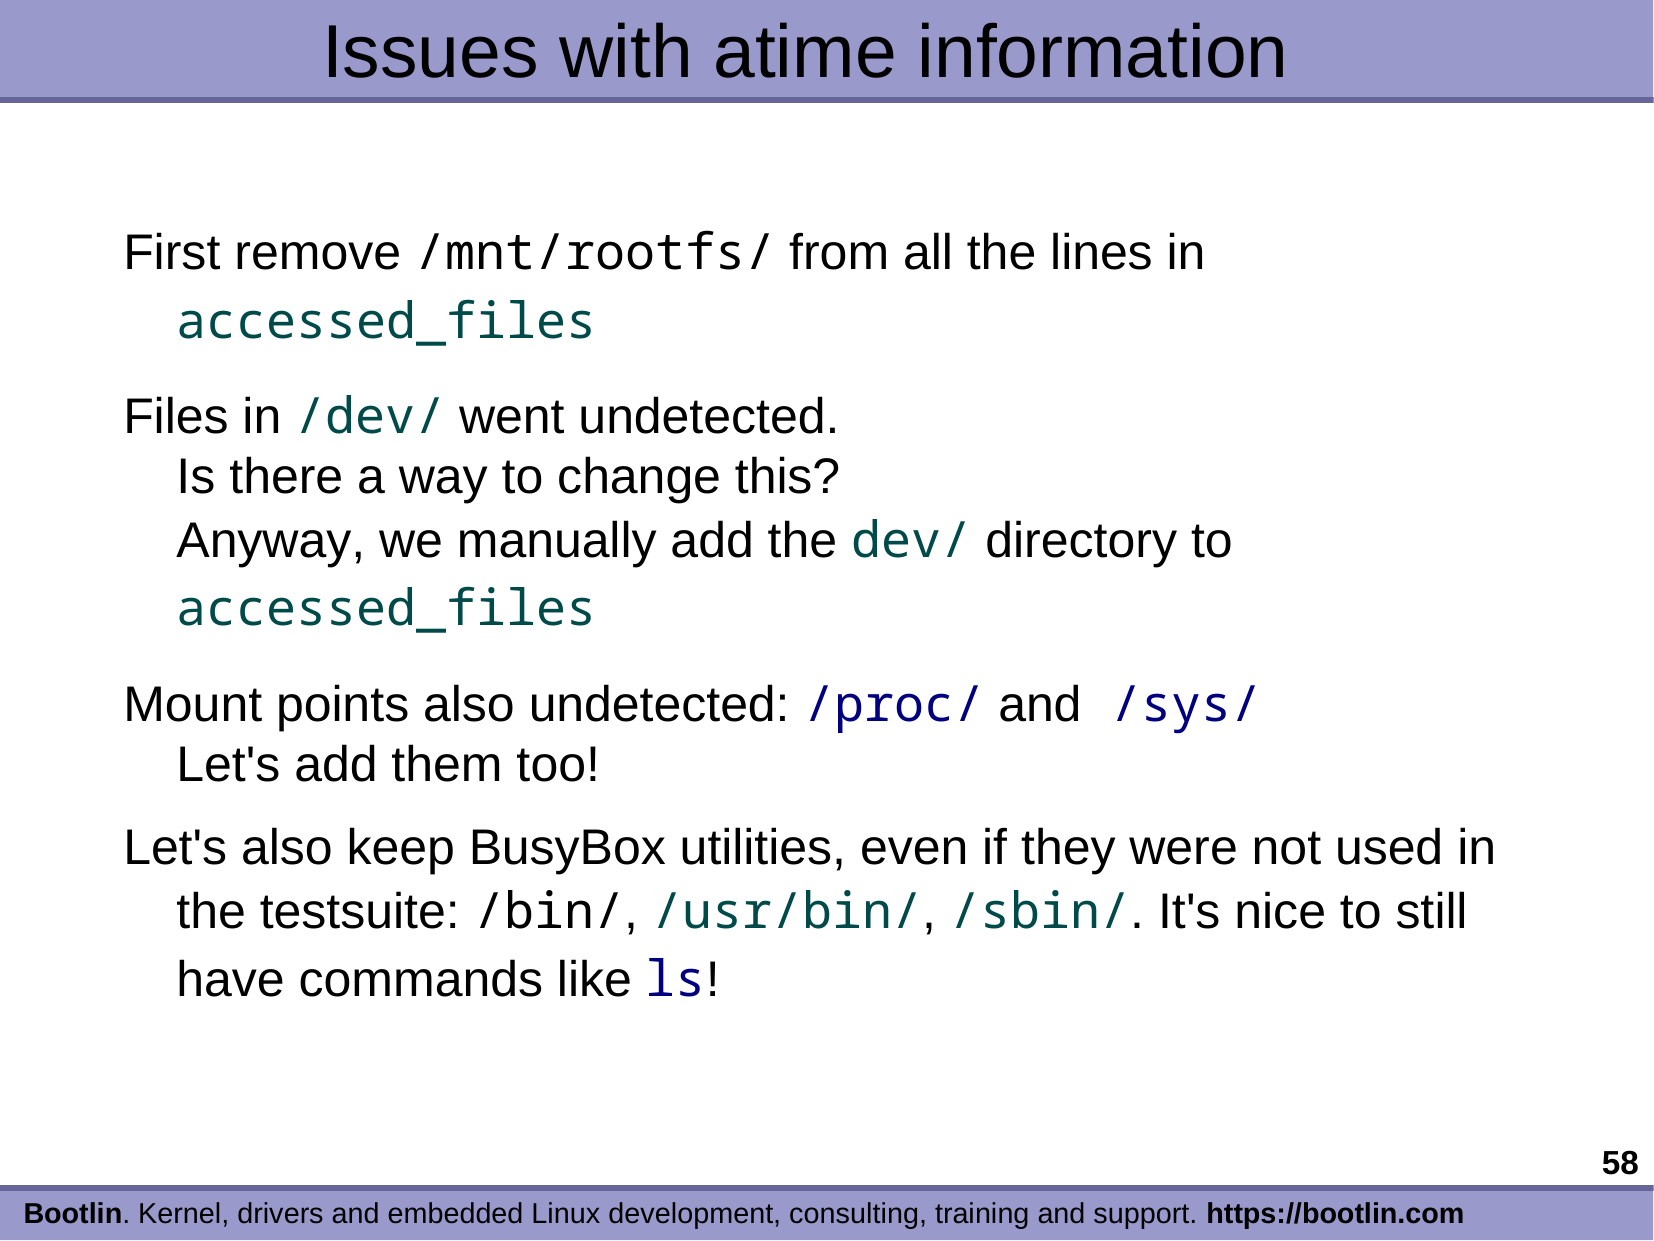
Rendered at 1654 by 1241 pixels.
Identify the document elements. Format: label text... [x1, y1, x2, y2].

title Issues with atime information [60, 5, 1551, 97]
list First remove /mnt/rootfs/ from all the lines in accessed_files Files in /dev/ went undetected. Is there a way to change this? Anyway, we manually add the dev/ directory to accessed_files Mount points also undetected: /proc/ and /sys/ Let's add them too! Let's also keep BusyBox utilities, even if they were not used in the testsuite: /bin/, /usr/bin/, /sbin/. It's nice to still have commands like ls! [105, 216, 1518, 1066]
